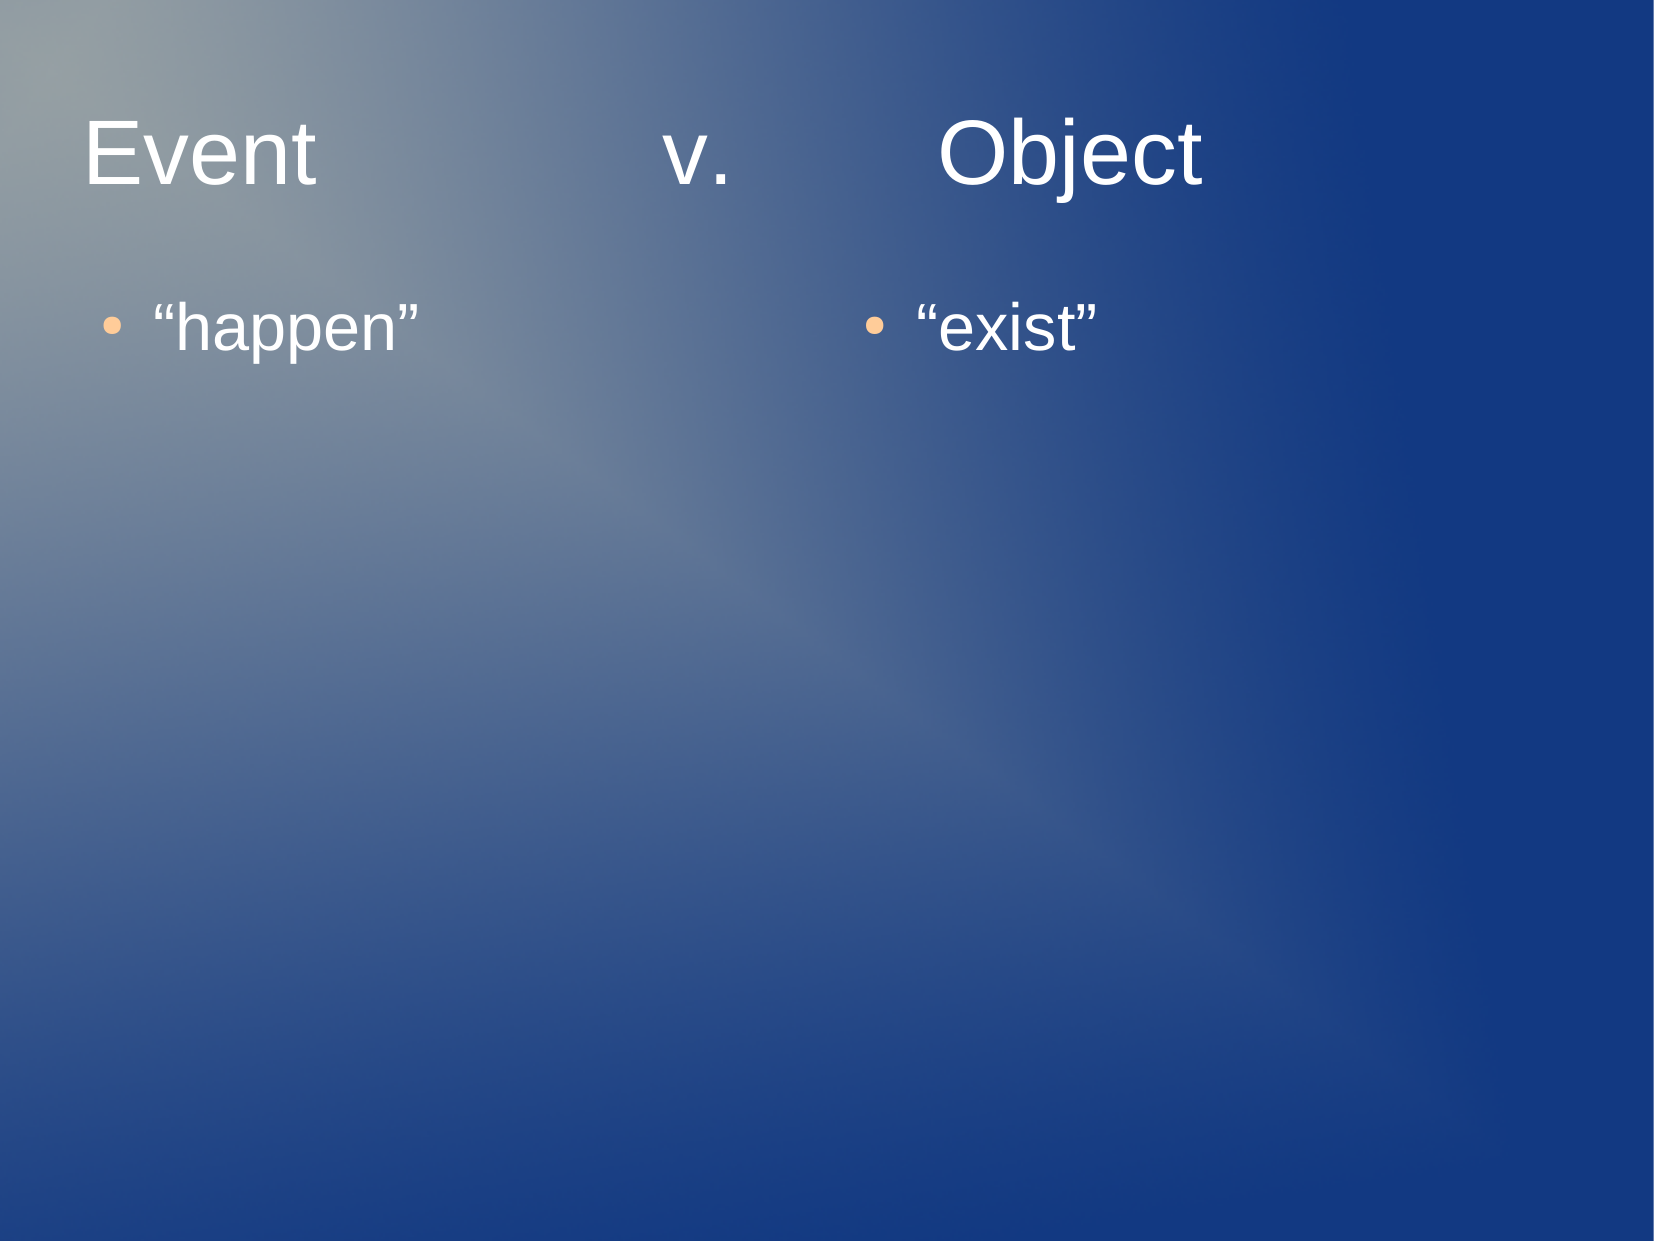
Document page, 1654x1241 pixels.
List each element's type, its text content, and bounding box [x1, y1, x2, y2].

list “happen” [82, 290, 809, 1109]
picture [0, 0, 1654, 1241]
list “exist” [845, 290, 1572, 1094]
title Event v. Object [82, 49, 1571, 257]
